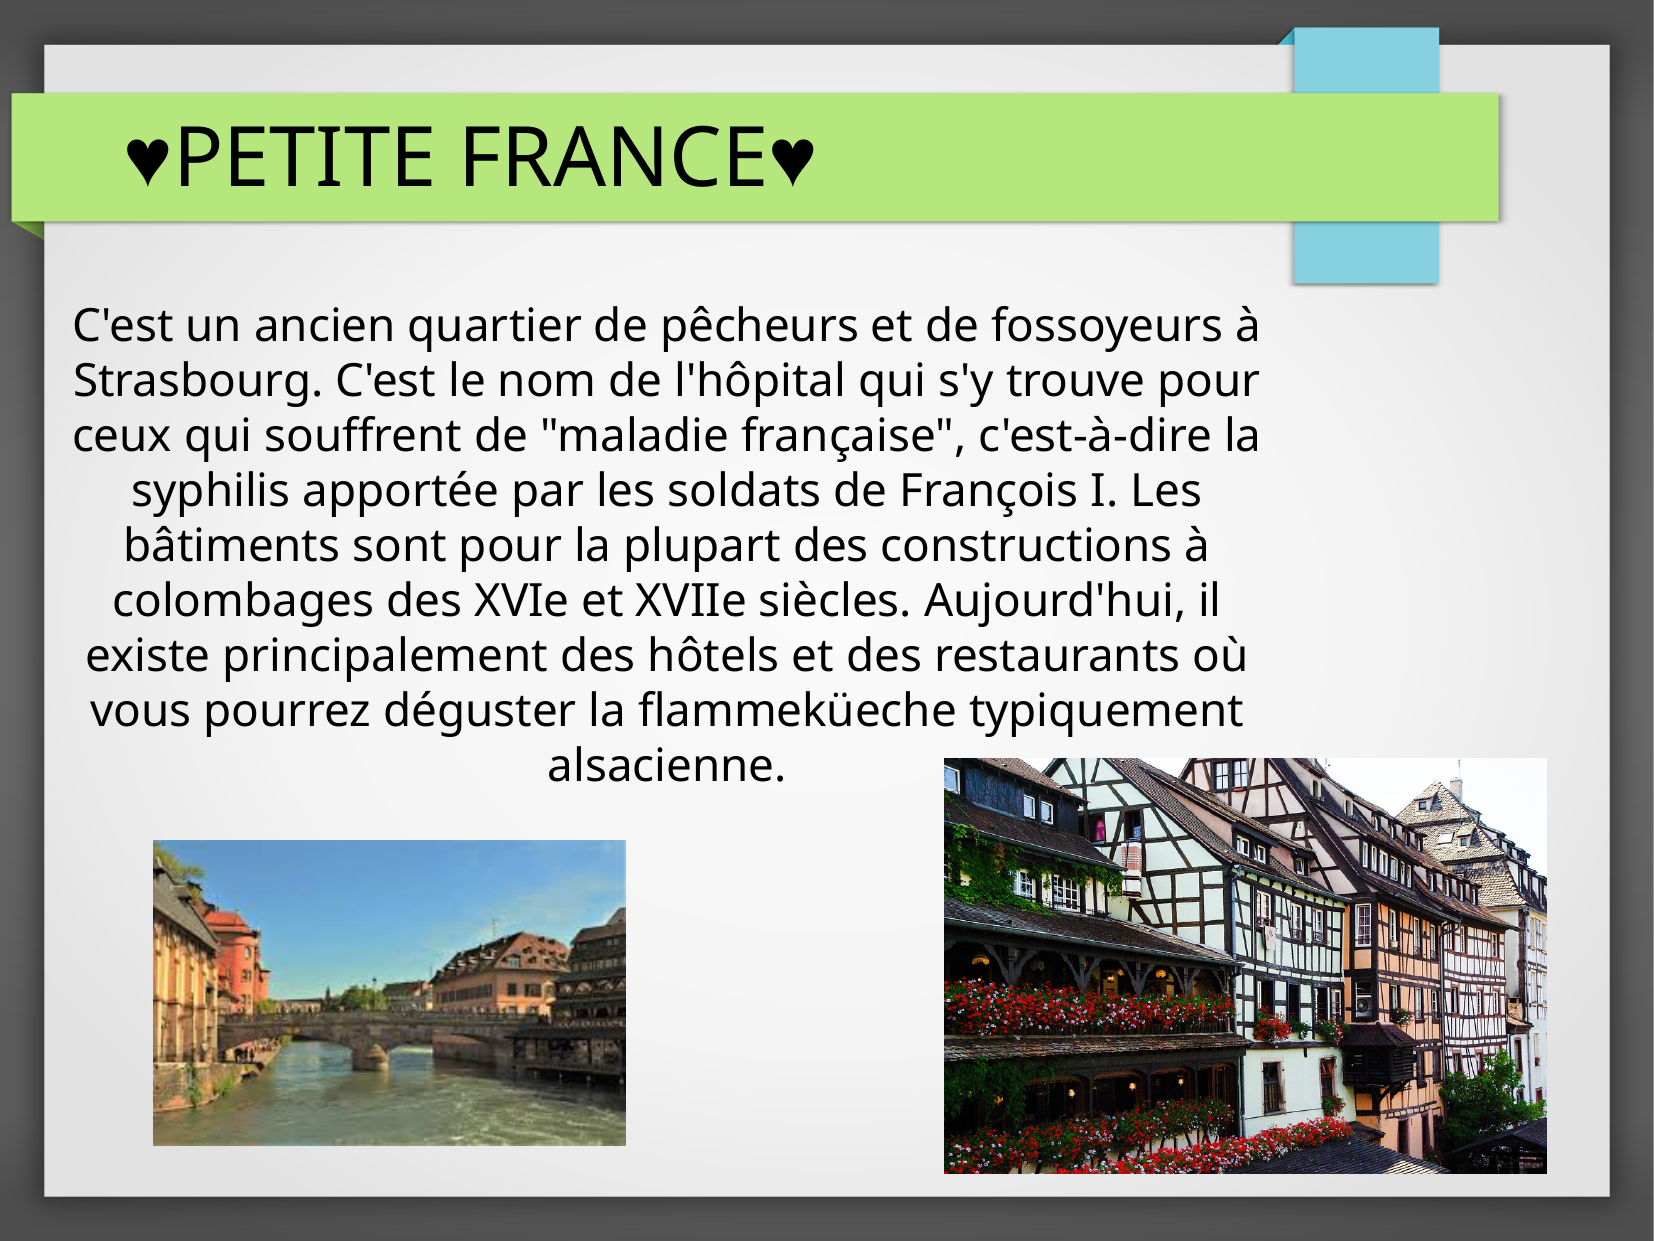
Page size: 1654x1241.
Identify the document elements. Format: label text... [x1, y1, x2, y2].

subtitle C'est un ancien quartier de pêcheurs et de fossoyeurs à Strasbourg. C'est le nom de l'hôpital qui s'y trouve pour ceux qui souffrent de "maladie française", c'est-à-dire la syphilis apportée par les soldats de François I. Les bâtiments sont pour la plupart des constructions à colombages des XVIe et XVIIe siècles. Aujourd'hui, il existe principalement des hôtels et des restaurants où vous pourrez déguster la flammeküeche typiquement alsacienne. [70, 248, 1264, 839]
picture [153, 840, 626, 1146]
title ♥PETITE FRANCE♥ [82, 81, 1264, 227]
picture [944, 758, 1547, 1174]
